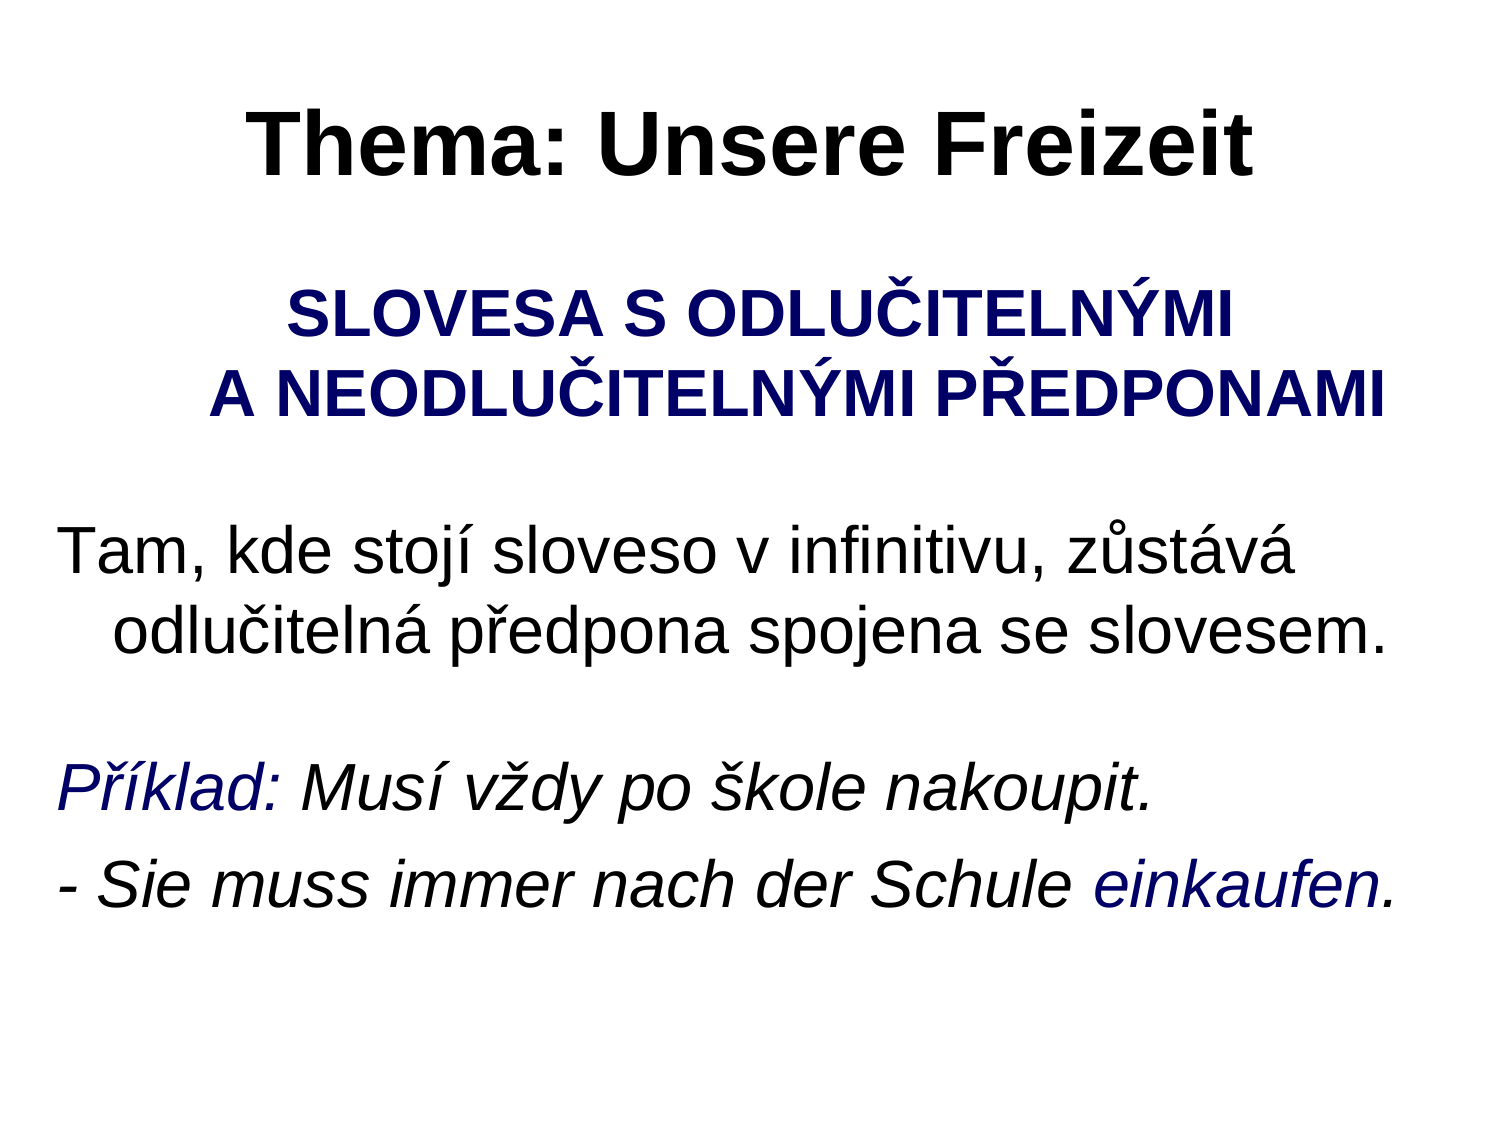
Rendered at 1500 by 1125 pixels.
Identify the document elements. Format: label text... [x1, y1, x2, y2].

title Thema: Unsere Freizeit [75, 45, 1426, 233]
list SLOVESA S ODLUČITELNÝMI A NEODLUČITELNÝMI PŘEDPONAMI Tam, kde stojí sloveso v infinitivu, zůstává odlučitelná předpona spojena se slovesem. Příklad: Musí vždy po škole nakoupit. - Sie muss immer nach der Schule einkaufen. [41, 262, 1500, 1006]
